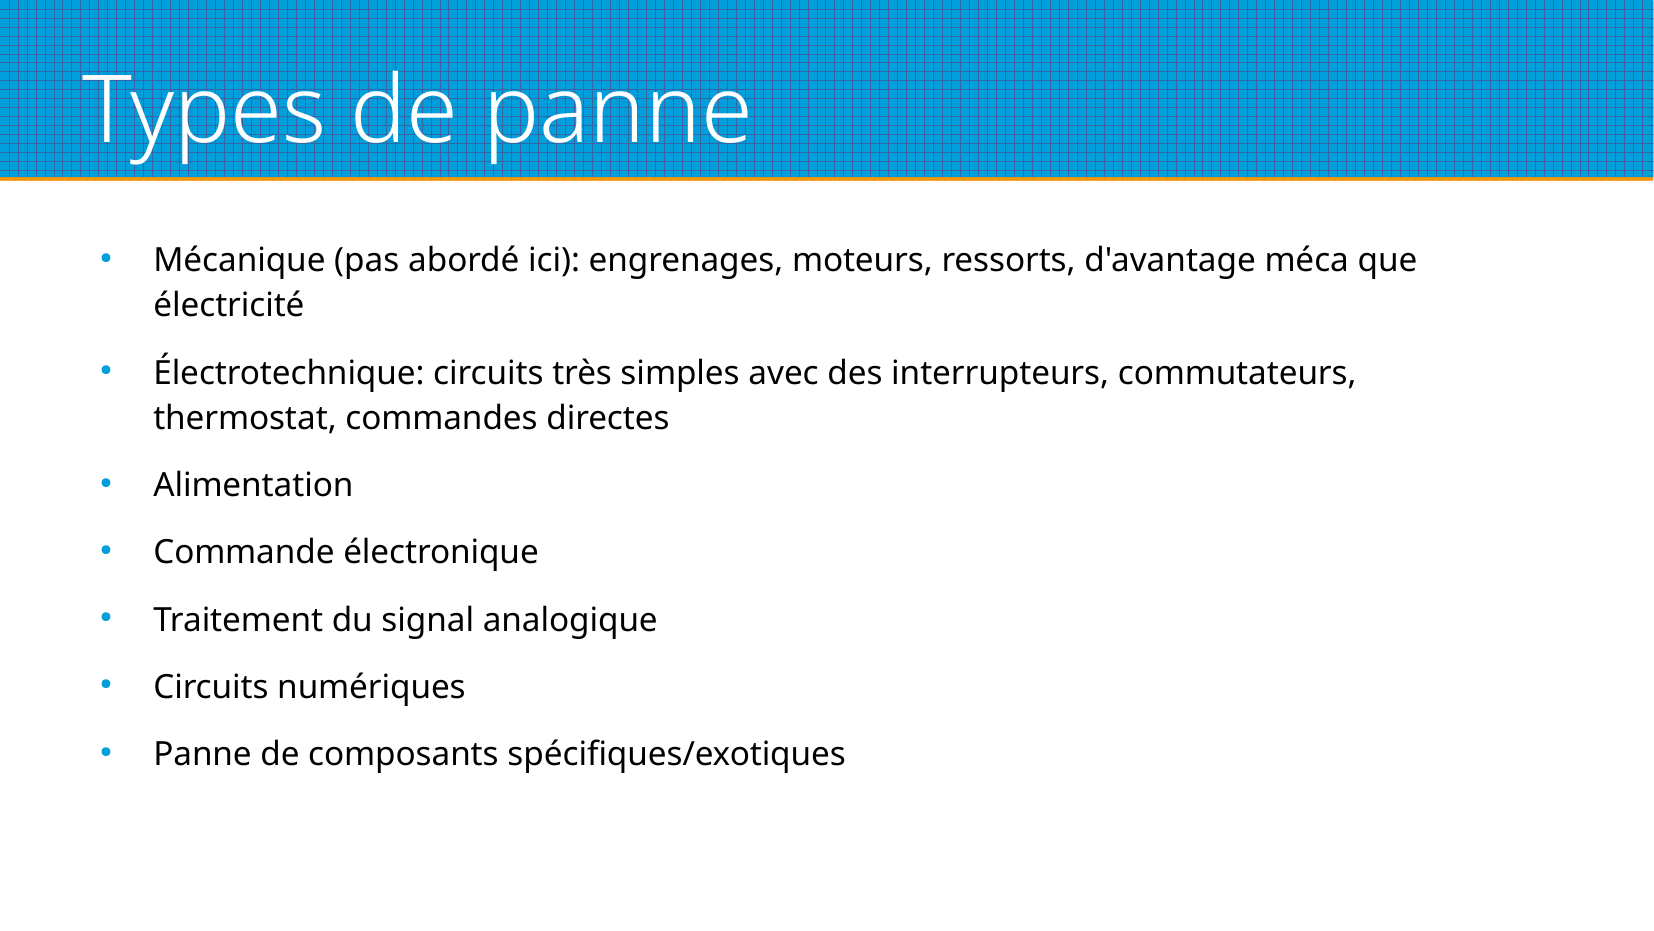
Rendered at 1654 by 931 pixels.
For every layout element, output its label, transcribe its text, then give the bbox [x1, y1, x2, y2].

title Types de panne [82, 14, 1571, 171]
list Mécanique (pas abordé ici): engrenages, moteurs, ressorts, d'avantage méca que électricité Électrotechnique: circuits très simples avec des interrupteurs, commutateurs, thermostat, commandes directes Alimentation Commande électronique Traitement du signal analogique Circuits numériques Panne de composants spécifiques/exotiques [82, 236, 1536, 811]
